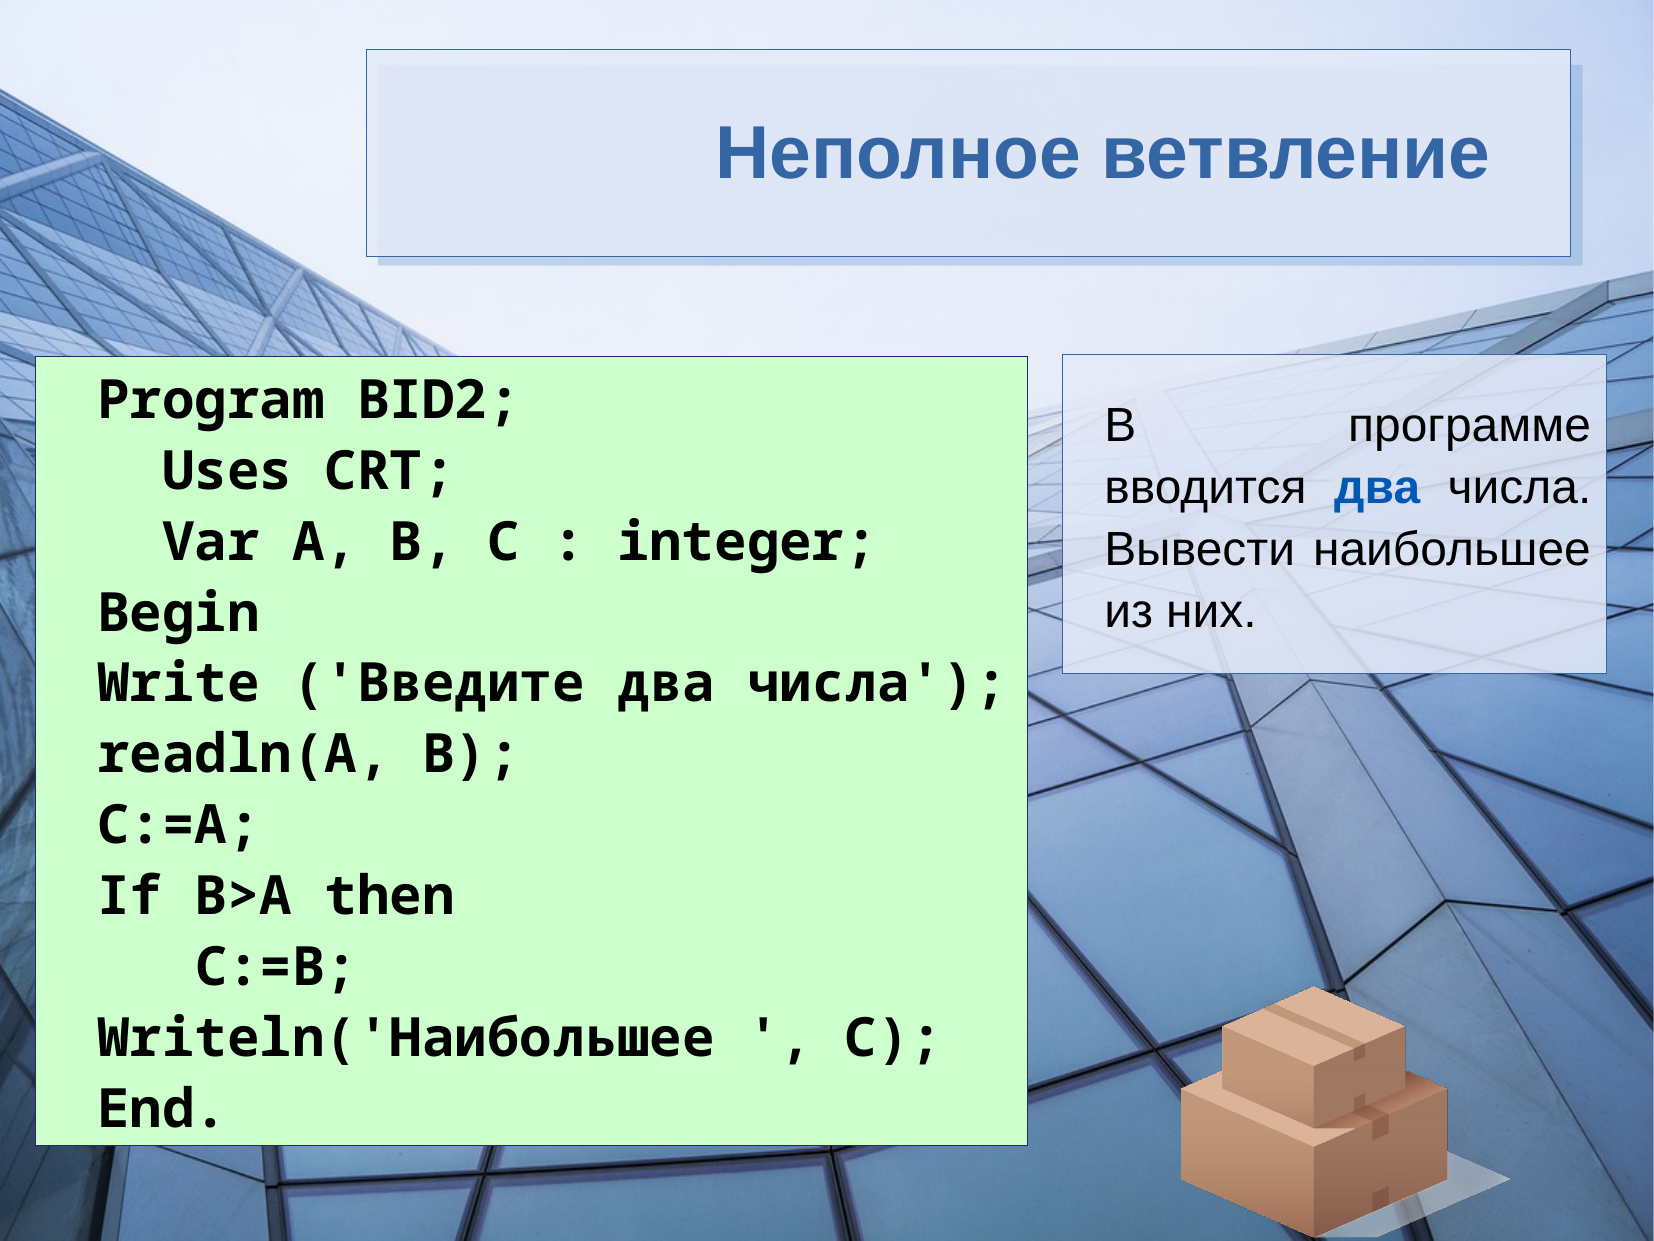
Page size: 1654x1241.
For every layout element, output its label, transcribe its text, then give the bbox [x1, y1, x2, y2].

text_box [377, 64, 1583, 266]
text_box В программе вводится два числа. Вывести наибольшее из них. [1062, 354, 1607, 674]
title Неполное ветвление [366, 49, 1571, 257]
text_box Program BID2; Uses CRT; Var А, В, С : integer; Begin Write ('Введите два числа'); readln(А, В); C:=A; If B>A then C:=B; Writeln('Наибольшее ', С); End. [35, 356, 1028, 1146]
picture [0, 0, 1654, 1241]
